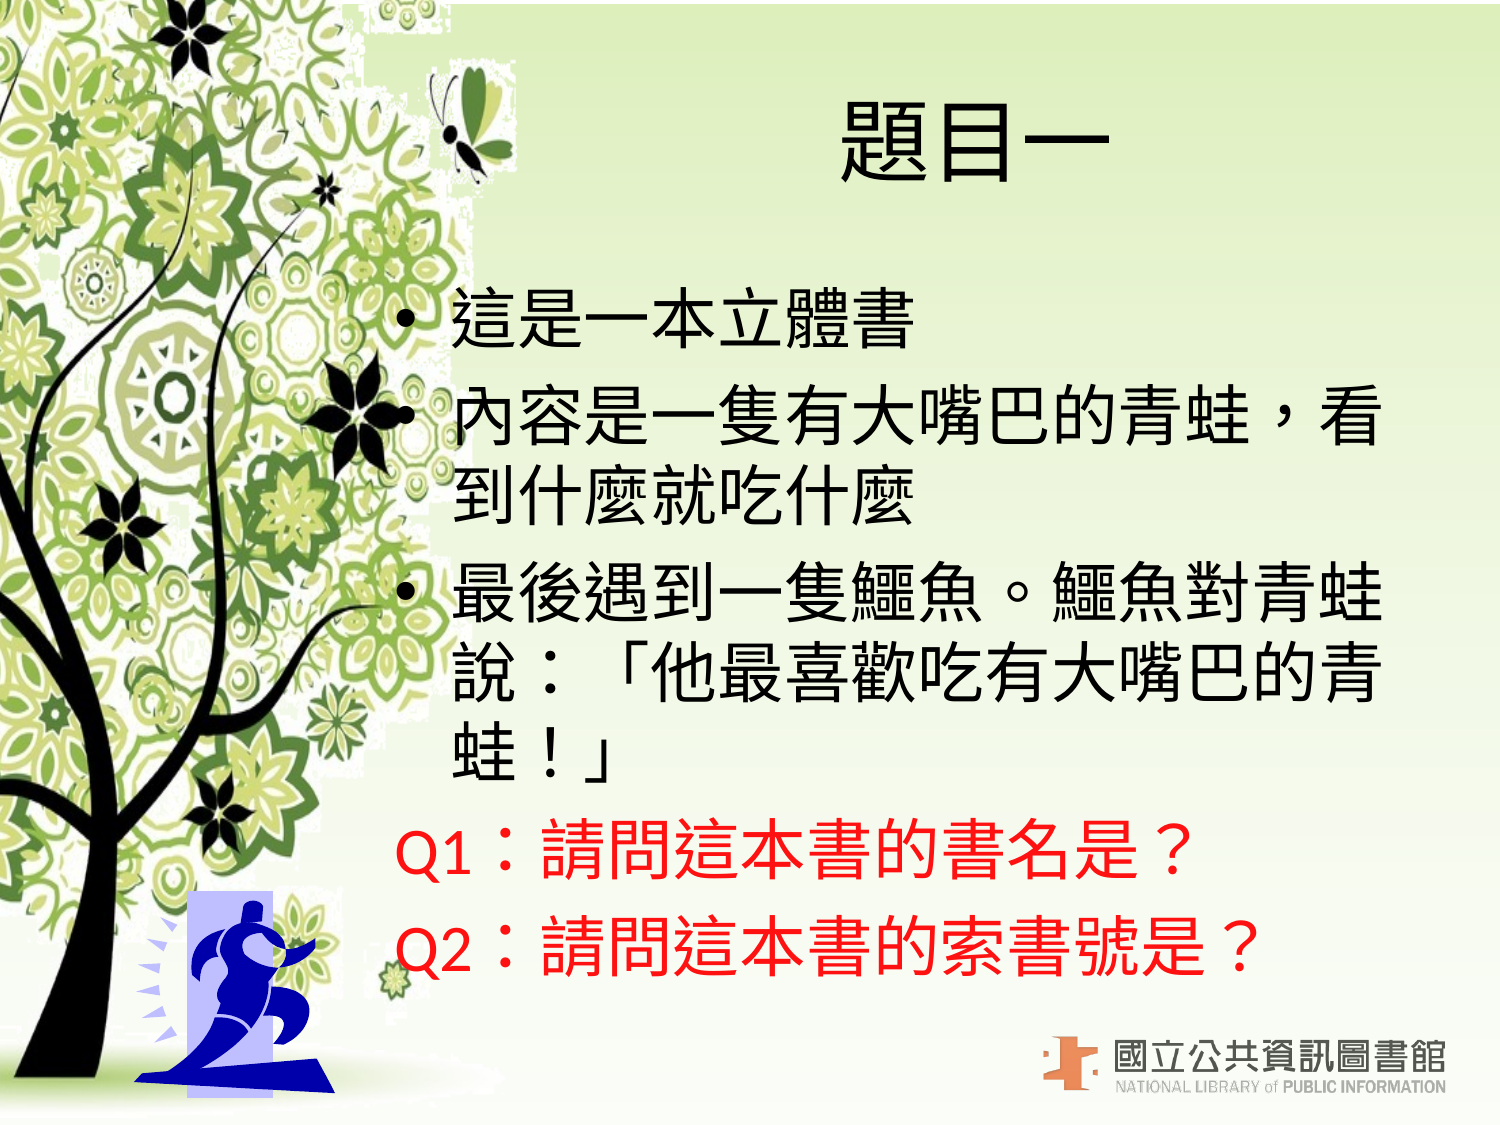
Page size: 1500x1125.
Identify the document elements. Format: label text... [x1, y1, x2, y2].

text_box [581, 4, 1500, 1125]
text_box 這是一本立體書 內容是一隻有大嘴巴的青蛙，看到什麼就吃什麼 最後遇到一隻鱷魚。鱷魚對青蛙說：「他最喜歡吃有大嘴巴的青蛙！」 Q1：請問這本書的書名是？ Q2：請問這本書的索書號是？ [386, 262, 1425, 1005]
picture [0, 0, 581, 1125]
title 題目一 [527, 45, 1426, 233]
